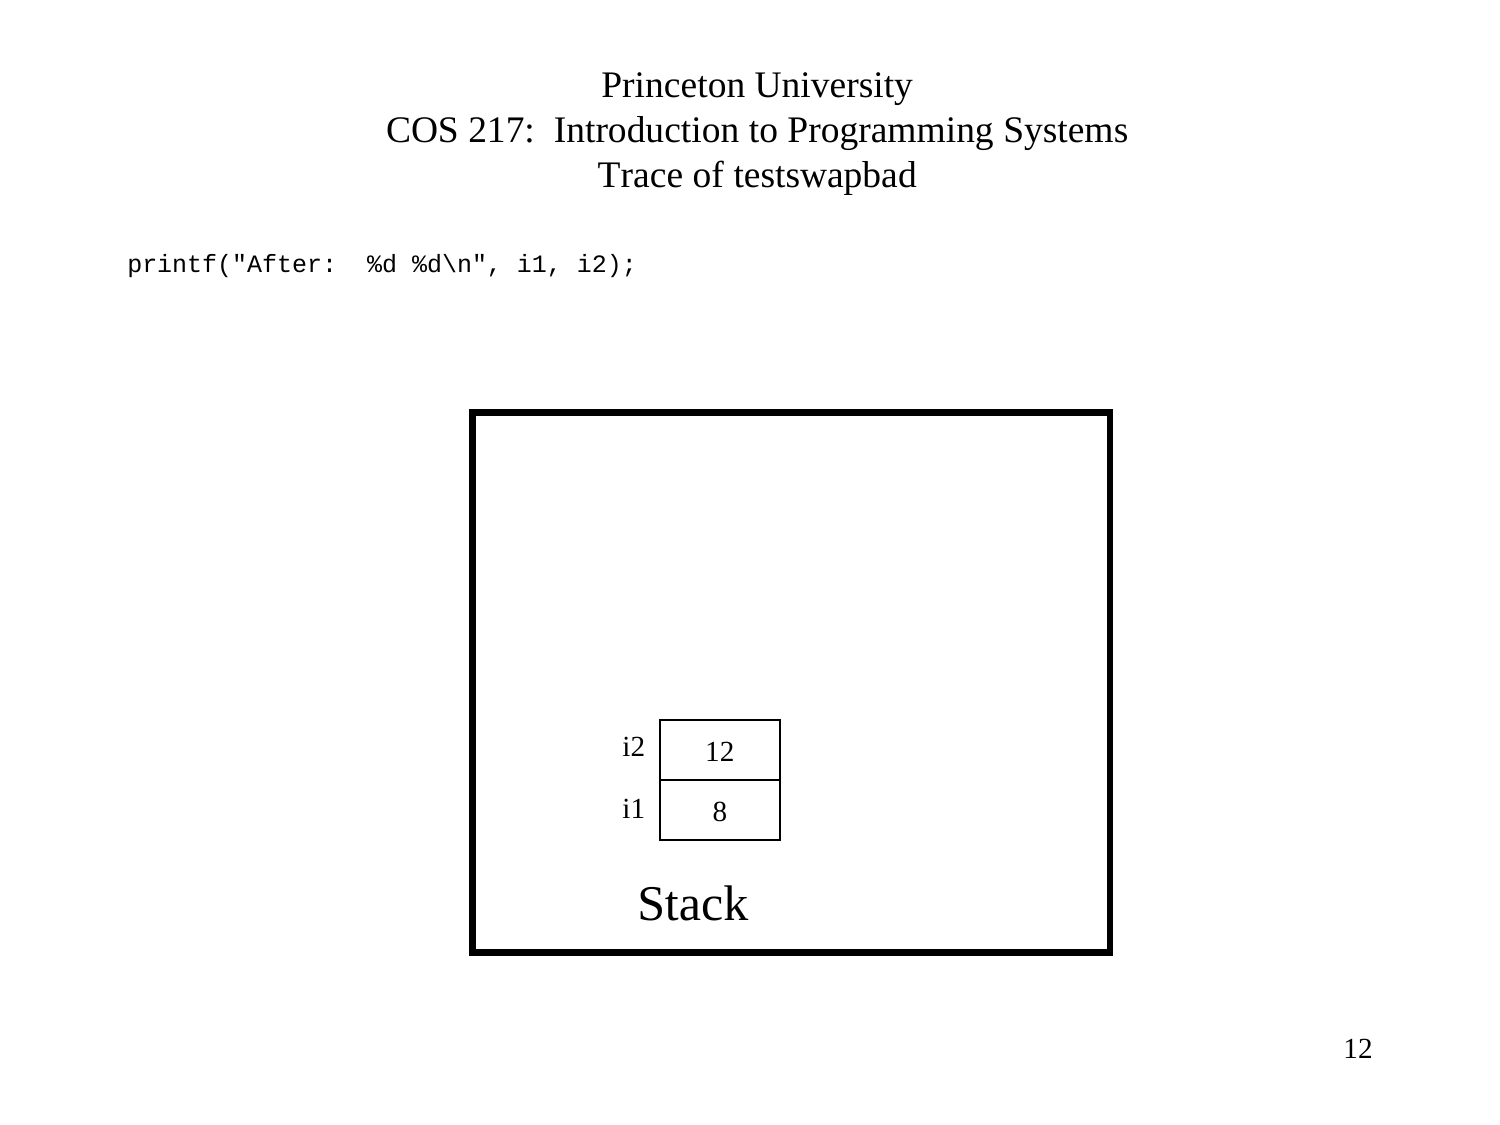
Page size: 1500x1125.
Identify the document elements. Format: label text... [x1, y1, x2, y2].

text_box i2 [492, 719, 661, 771]
text_box 12 [660, 720, 781, 781]
text_box i1 [492, 782, 660, 833]
text_box 8 [660, 781, 781, 841]
text_box Stack [622, 862, 802, 938]
text_box printf("After: %d %d\n", i1, i2); [112, 239, 841, 286]
text_box Princeton University COS 217: Introduction to Programming Systems Trace of testswapbad [202, 52, 1313, 203]
